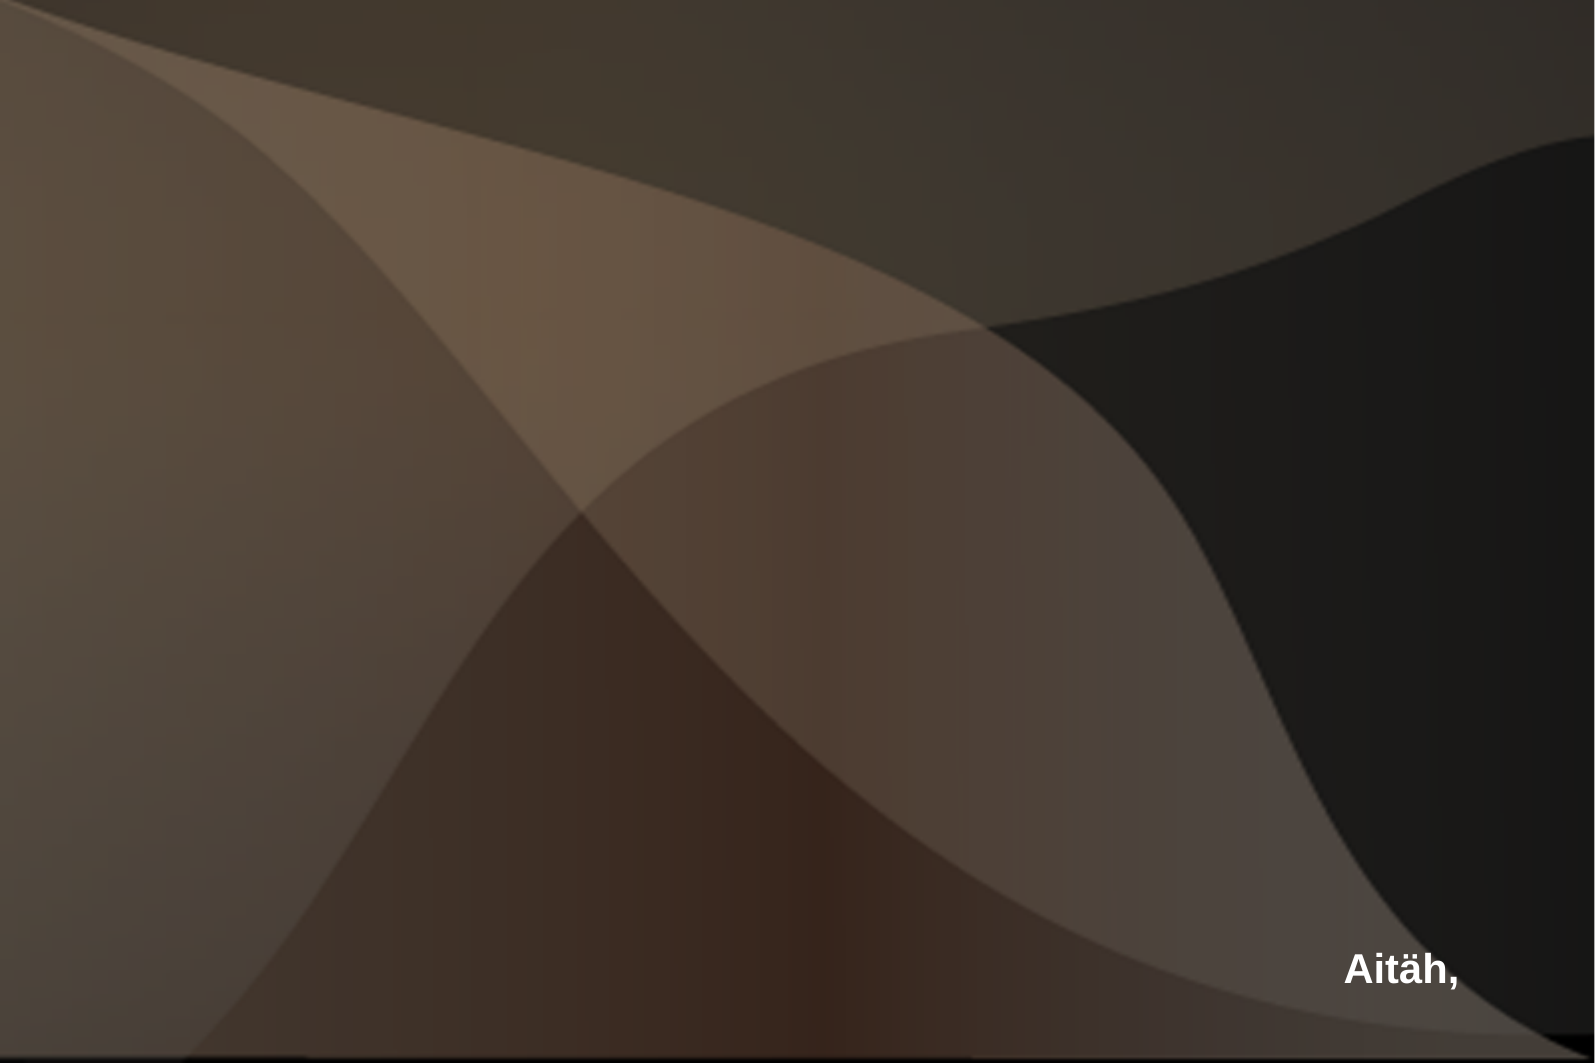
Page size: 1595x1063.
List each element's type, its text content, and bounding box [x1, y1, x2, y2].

list Aitäh, [1272, 945, 1512, 1004]
picture [0, 0, 1595, 1063]
